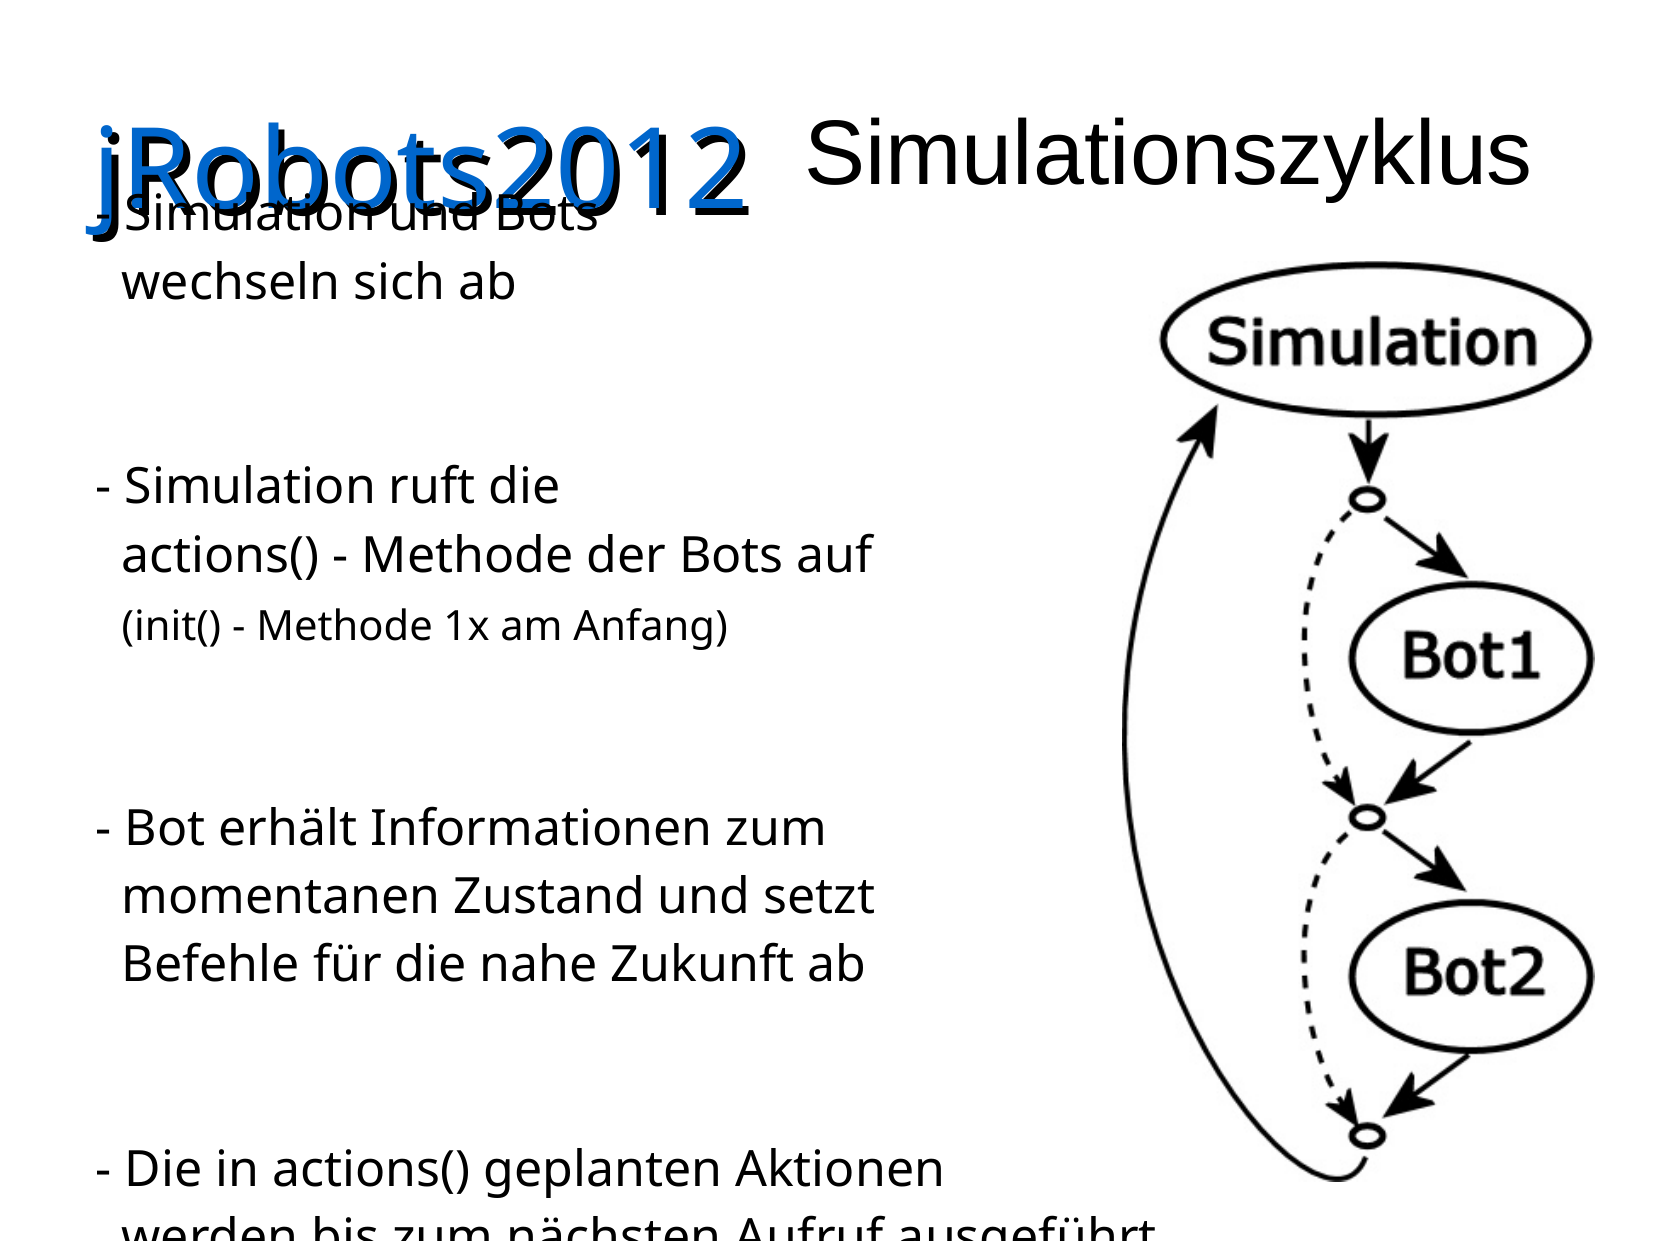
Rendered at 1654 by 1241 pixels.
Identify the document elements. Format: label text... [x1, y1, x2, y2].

title Simulationszyklus [767, 49, 1571, 257]
subtitle - Simulation und Bots wechseln sich ab - Simulation ruft die actions() - Methode der Bots auf (init() - Methode 1x am Anfang) - Bot erhält Informationen zum momentanen Zustand und setzt Befehle für die nahe Zukunft ab - Die in actions() geplanten Aktionen werden bis zum nächsten Aufruf ausgeführt [82, 257, 1595, 1190]
